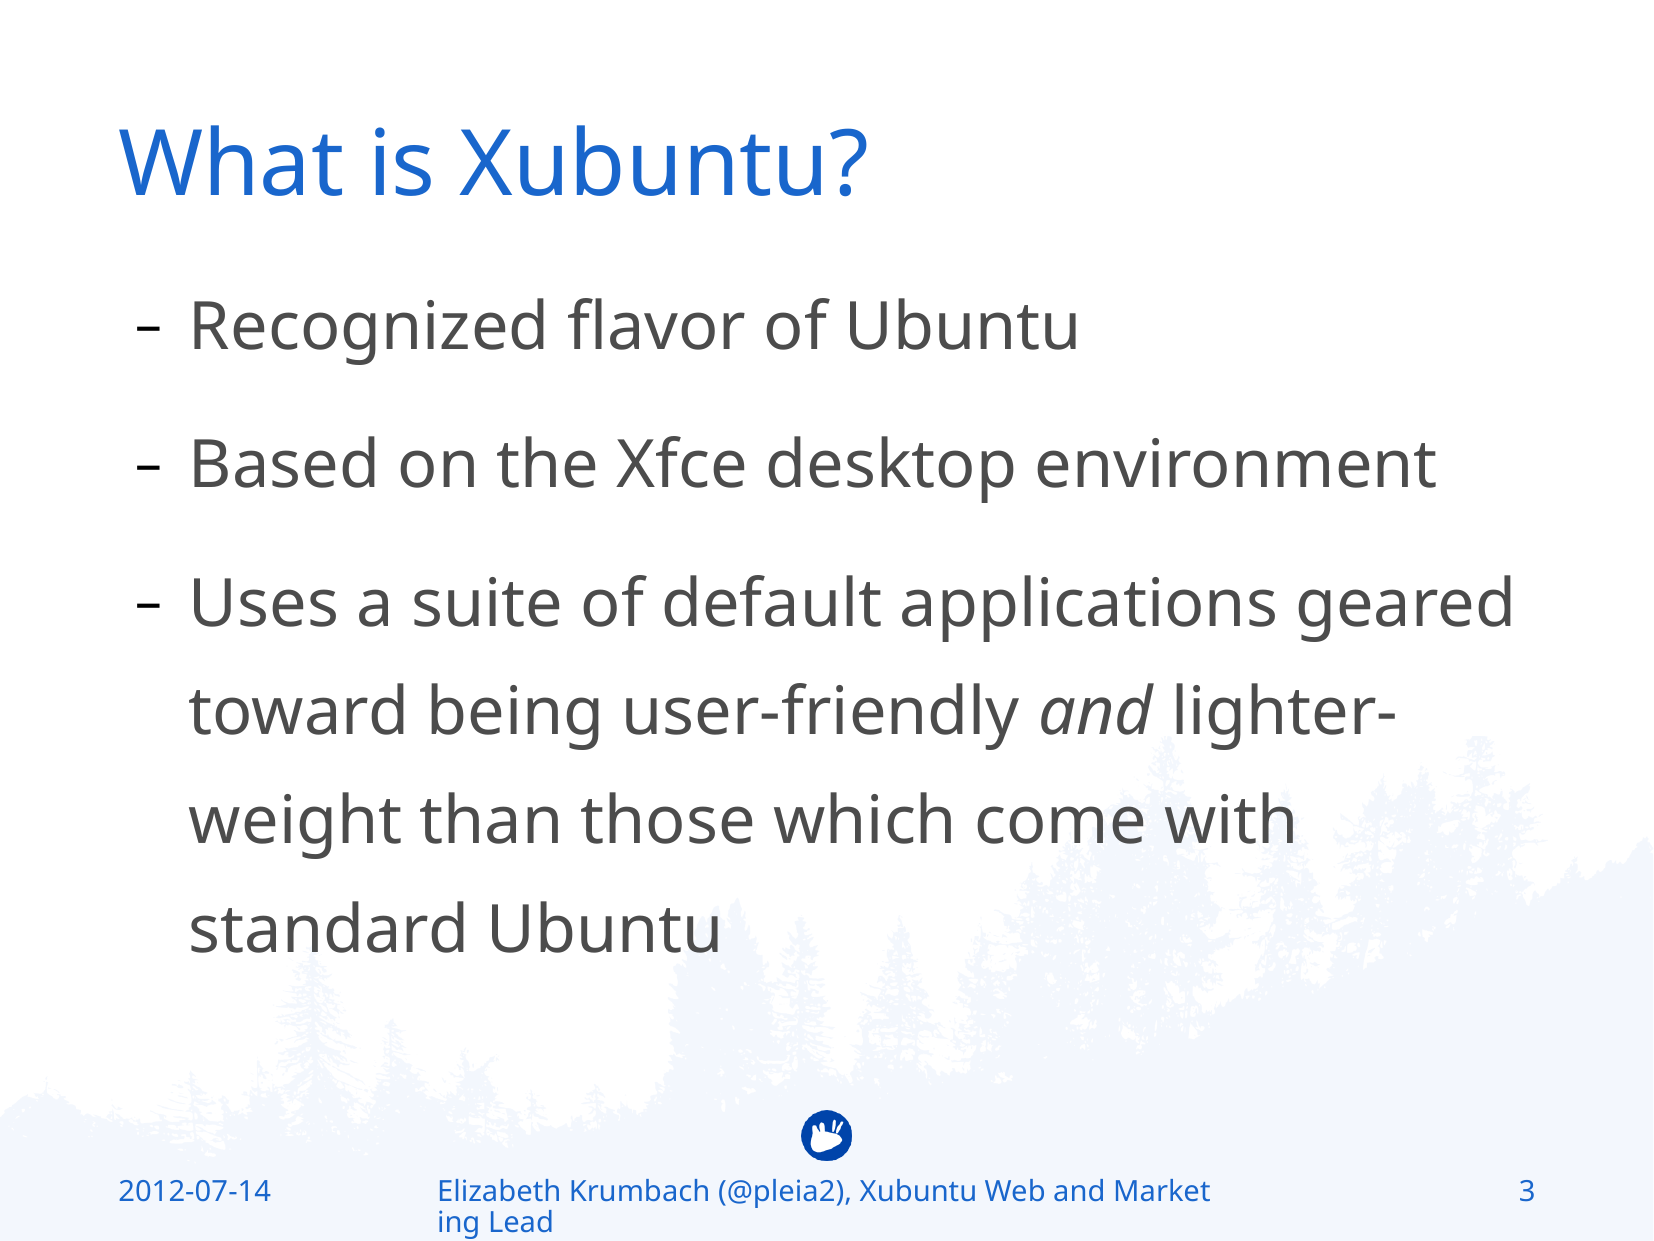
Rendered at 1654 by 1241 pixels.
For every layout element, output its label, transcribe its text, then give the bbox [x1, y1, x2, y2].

picture [0, 736, 1654, 1241]
title What is Xubuntu? [118, 88, 1536, 231]
list Recognized flavor of Ubuntu Based on the Xfce desktop environment Uses a suite of default applications geared toward being user-friendly and lighter-weight than those which come with standard Ubuntu [118, 259, 1536, 980]
